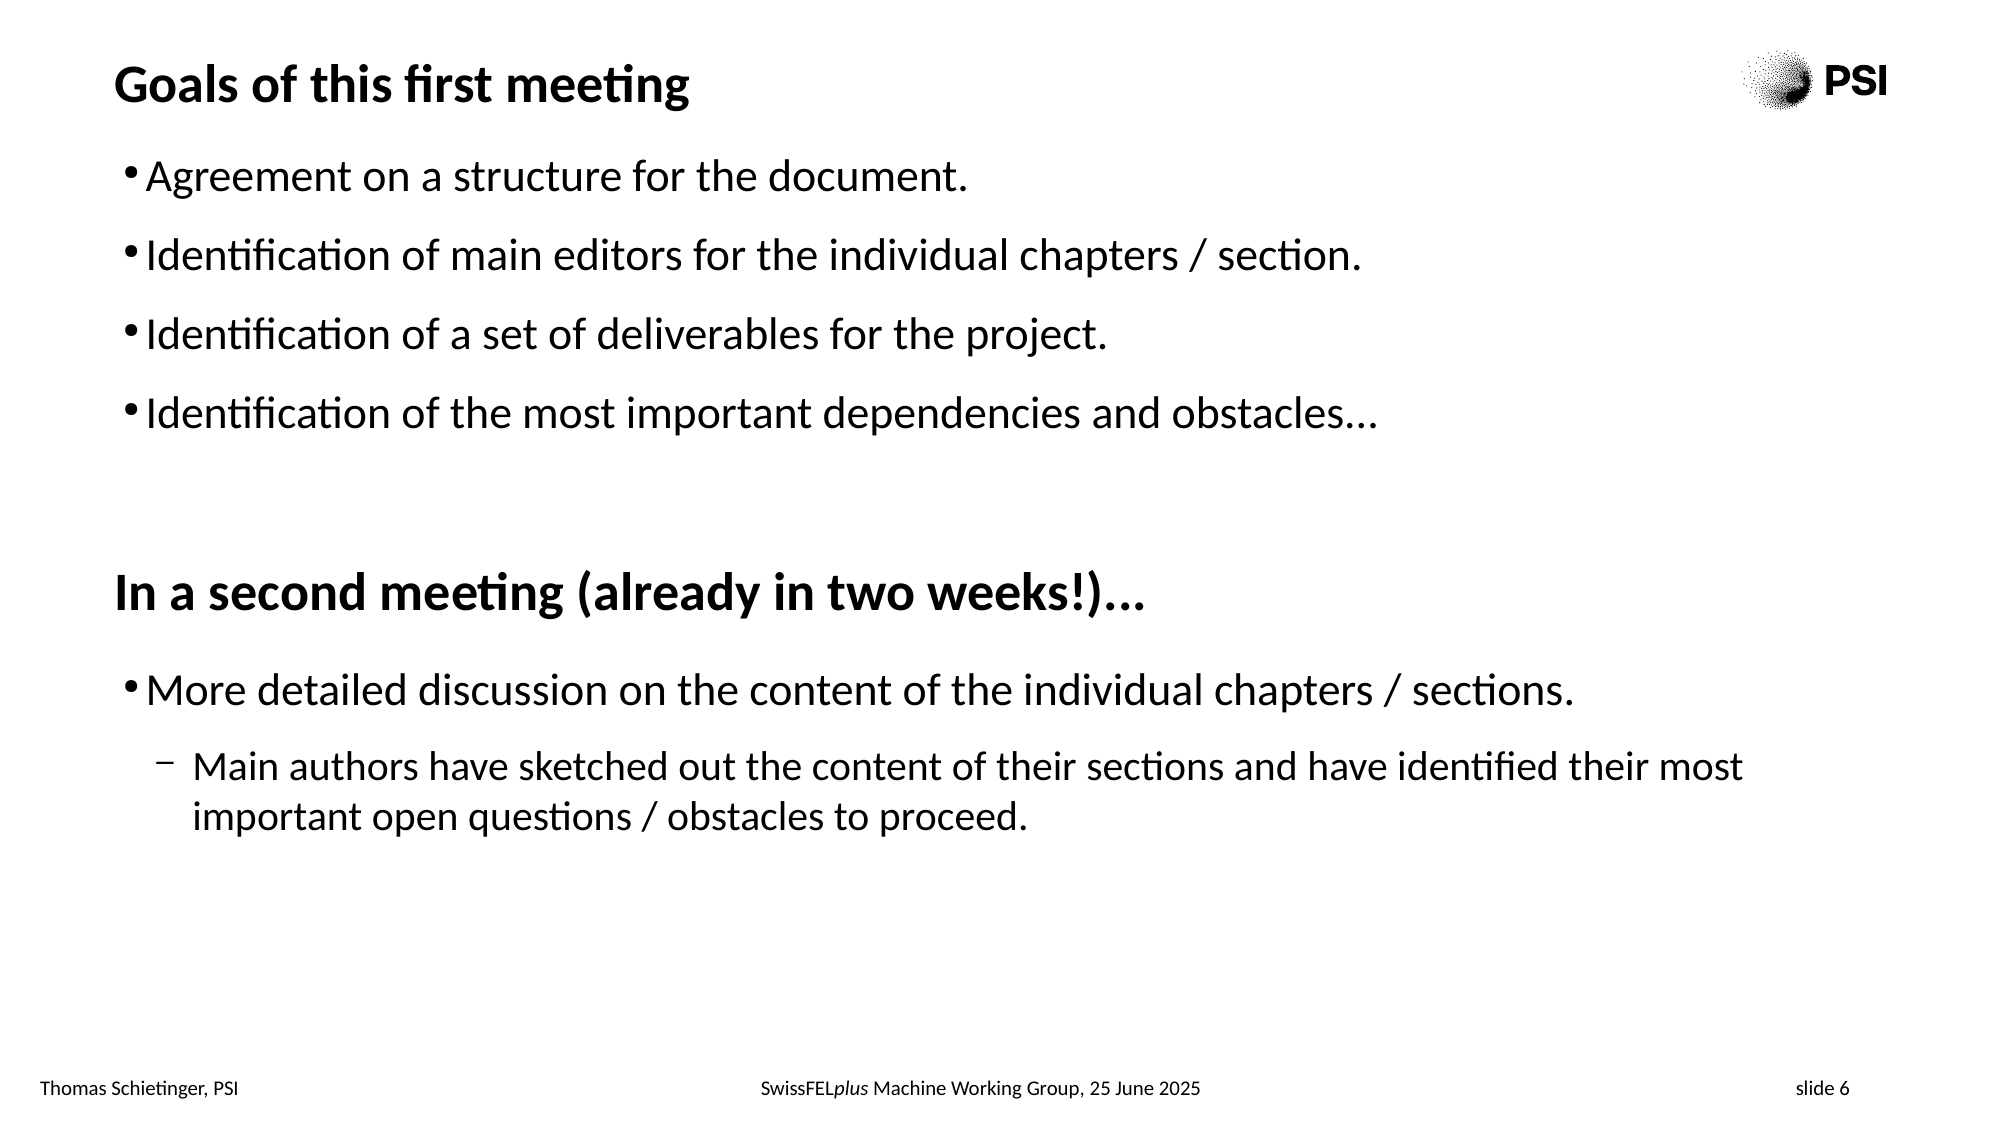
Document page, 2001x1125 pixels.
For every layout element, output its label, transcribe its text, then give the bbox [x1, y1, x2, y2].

title In a second meeting (already in two weeks!)... [114, 556, 1585, 629]
title Goals of this first meeting [114, 48, 1585, 121]
text_box More detailed discussion on the content of the individual chapters / sections. Main authors have sketched out the content of their sections and have identified their most important open questions / obstacles to proceed. [120, 659, 1778, 1031]
text_box Agreement on a structure for the document. Identification of main editors for the individual chapters / section. Identification of a set of deliverables for the project. Identification of the most important dependencies and obstacles... [120, 146, 1778, 517]
